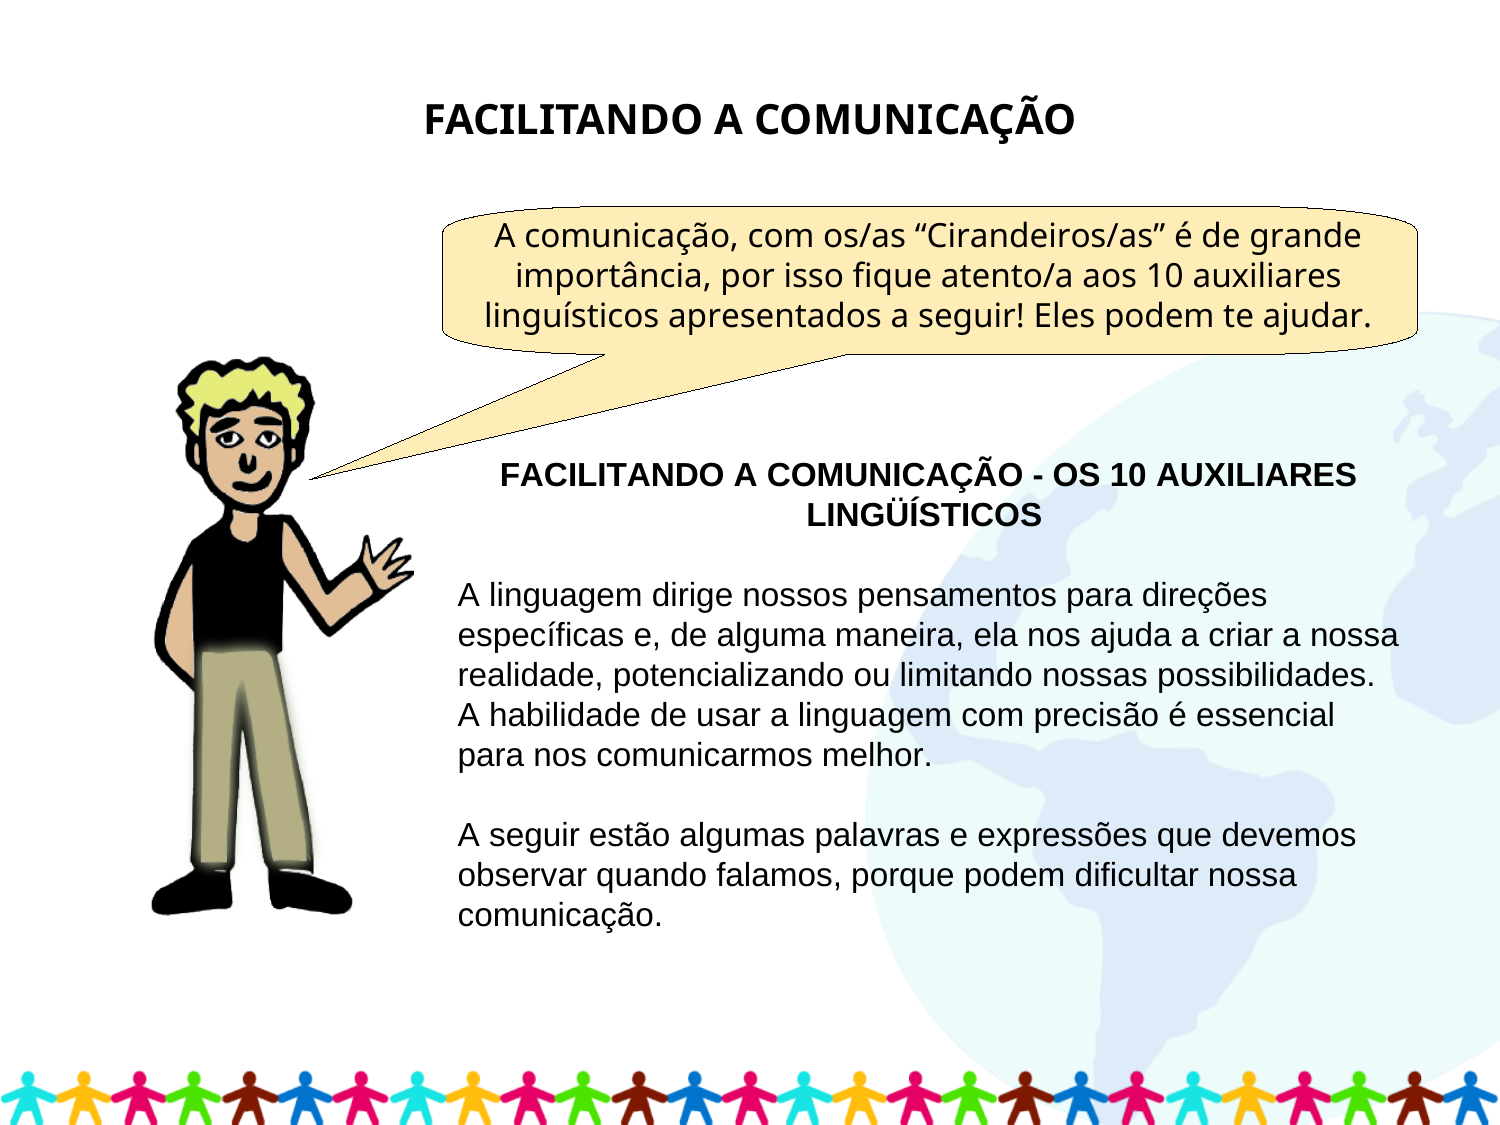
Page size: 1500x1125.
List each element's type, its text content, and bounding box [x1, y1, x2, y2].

title FACILITANDO A COMUNICAÇÃO [74, 81, 1425, 156]
text_box [309, 423, 442, 480]
text_box A comunicação, com os/as “Cirandeiros/as” é de grande importância, por isso fique atento/a aos 10 auxiliares linguísticos apresentados a seguir! Eles podem te ajudar. FACILITANDO A COMUNICAÇÃO - OS 10 AUXILIARES LINGÜÍSTICOS A linguagem dirige nossos pensamentos para direções específicas e, de alguma maneira, ela nos ajuda a criar a nossa realidade, potencializando ou limitando nossas possibilidades. A habilidade de usar a lingua­gem com precisão é essencial para nos comunicarmos melhor. A seguir estão algumas palavras e expressões que devemos observar quando falamos, porque podem dificultar nossa comunicação. [442, 206, 1418, 1100]
picture [0, 0, 1500, 1125]
